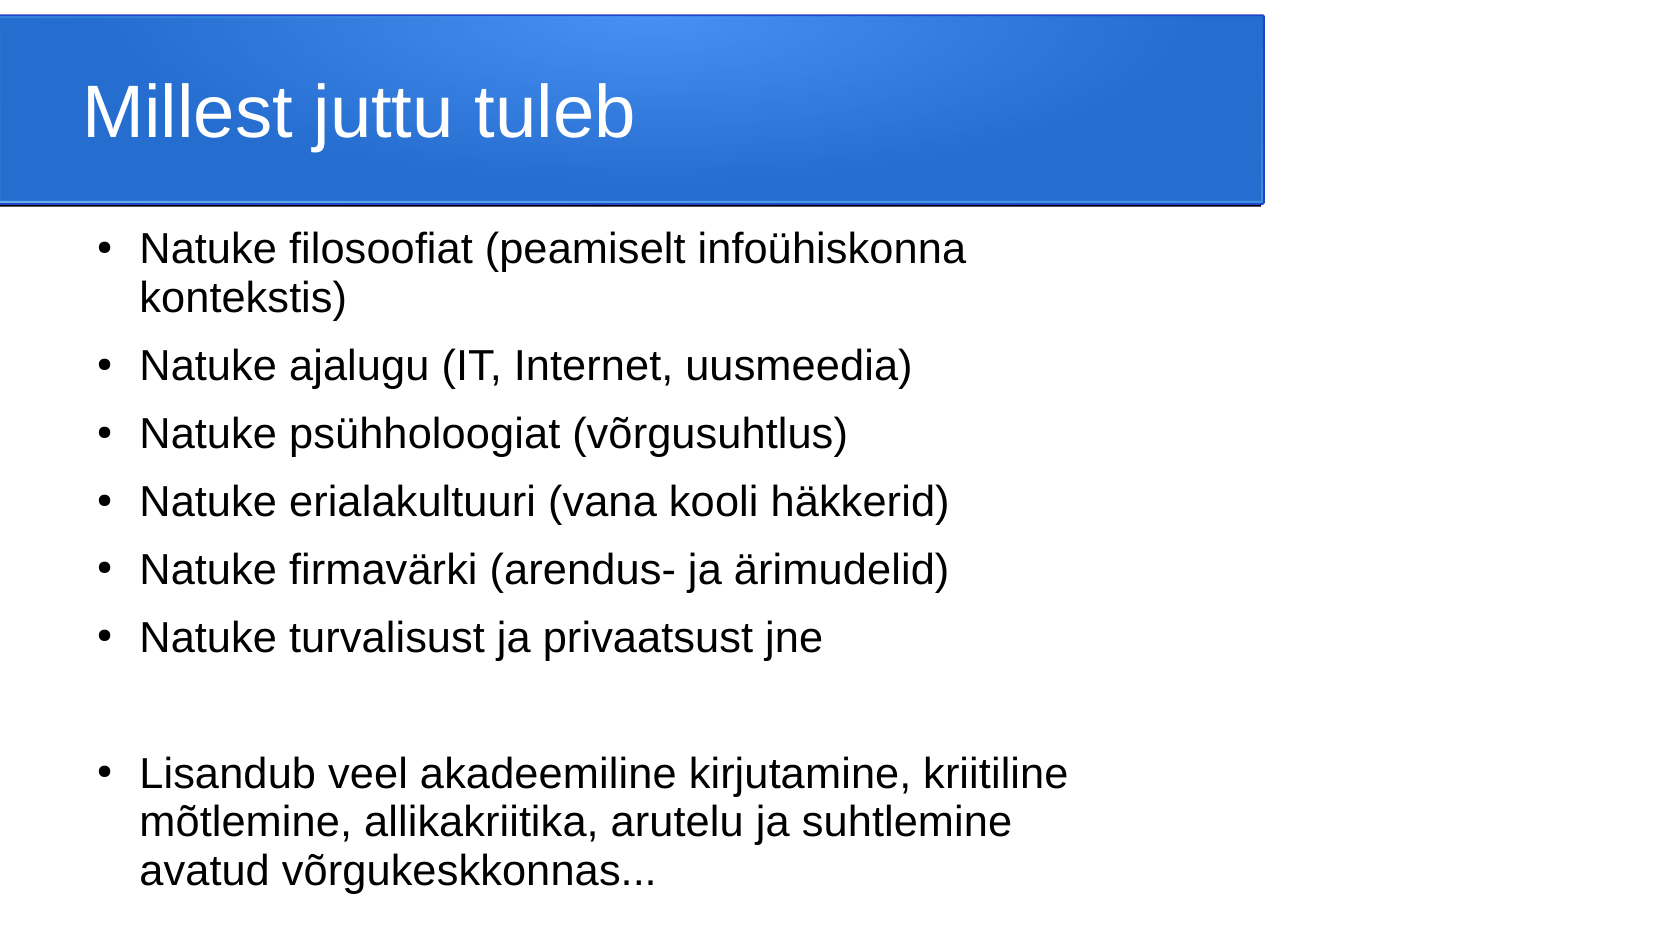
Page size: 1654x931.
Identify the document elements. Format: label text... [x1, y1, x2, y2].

list Natuke filosoofiat (peamiselt infoühiskonna kontekstis) Natuke ajalugu (IT, Internet, uusmeedia) Natuke psühholoogiat (võrgusuhtlus) Natuke erialakultuuri (vana kooli häkkerid) Natuke firmavärki (arendus- ja ärimudelid) Natuke turvalisust ja privaatsust jne Lisandub veel akadeemiline kirjutamine, kriitiline mõtlemine, allikakriitika, arutelu ja suhtlemine avatud võrgukeskkonnas... [82, 224, 1099, 910]
title Millest juttu tuleb [82, 35, 1235, 189]
